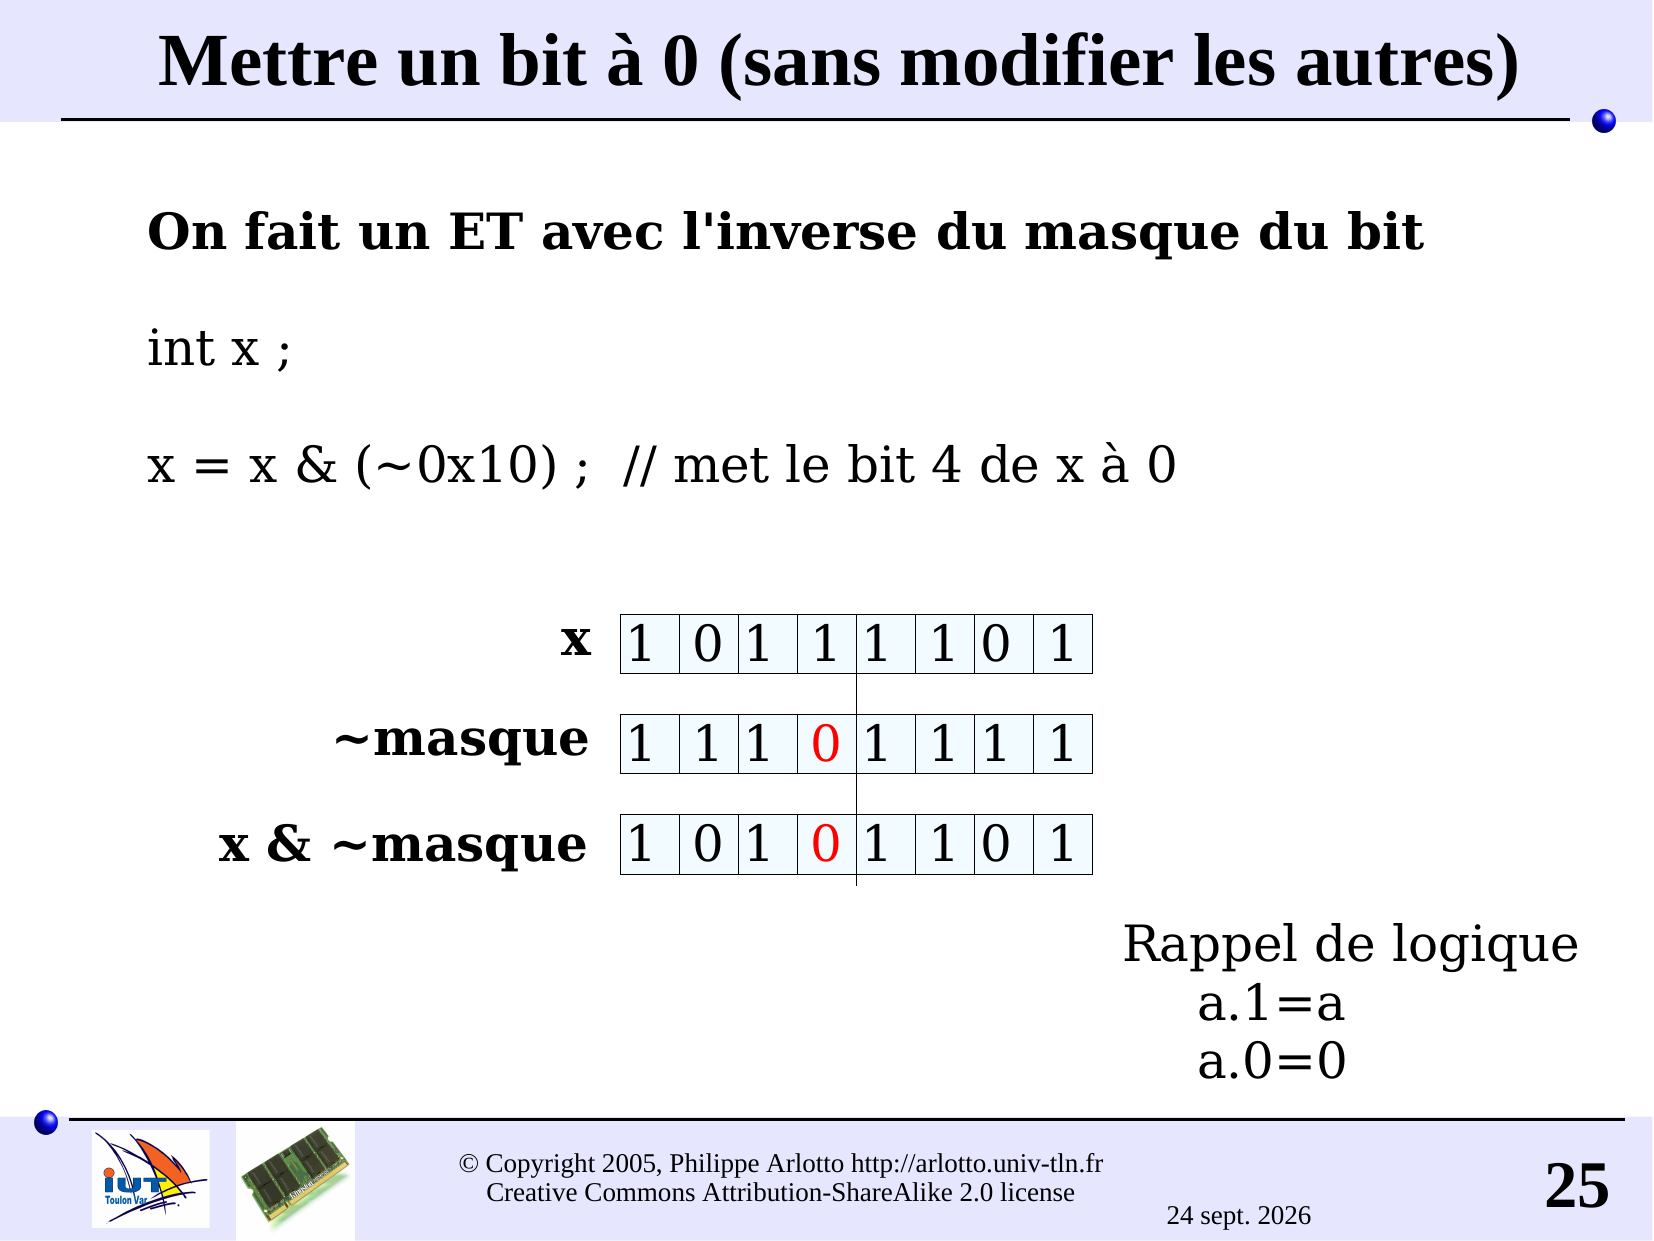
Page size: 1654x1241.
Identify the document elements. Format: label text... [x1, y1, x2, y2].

text_box 1 [1033, 614, 1093, 674]
text_box 1 [620, 814, 679, 875]
text_box 1 [738, 814, 797, 875]
text_box 0 [797, 814, 856, 875]
text_box 0 [679, 814, 738, 875]
text_box 0 [974, 614, 1033, 674]
title Mettre un bit à 0 (sans modifier les autres) [95, 11, 1585, 110]
text_box 1 [738, 614, 797, 674]
text_box 0 [974, 814, 1033, 875]
text_box 1 [915, 814, 974, 875]
text_box 0 [679, 614, 738, 674]
text_box x [561, 608, 591, 668]
text_box 1 [856, 614, 915, 674]
text_box 1 [915, 614, 974, 674]
text_box ~masque [331, 708, 591, 768]
text_box Rappel de logique a.1=a a.0=0 [1122, 915, 1581, 1091]
text_box 0 [797, 714, 856, 774]
text_box 1 [915, 714, 974, 774]
text_box 1 [1033, 814, 1093, 875]
text_box 1 [974, 714, 1033, 774]
text_box 1 [856, 814, 915, 875]
text_box On fait un ET avec l'inverse du masque du bit int x ; x = x & (~0x10) ; // met le bit 4 de x à 0 [147, 202, 1442, 494]
text_box 1 [679, 714, 738, 774]
text_box x & ~masque [219, 814, 606, 874]
text_box 1 [1033, 714, 1093, 774]
text_box 1 [856, 714, 915, 774]
text_box 1 [620, 714, 679, 774]
text_box 1 [797, 614, 856, 674]
picture [236, 1121, 355, 1241]
text_box 1 [738, 714, 797, 774]
text_box 1 [620, 614, 679, 674]
